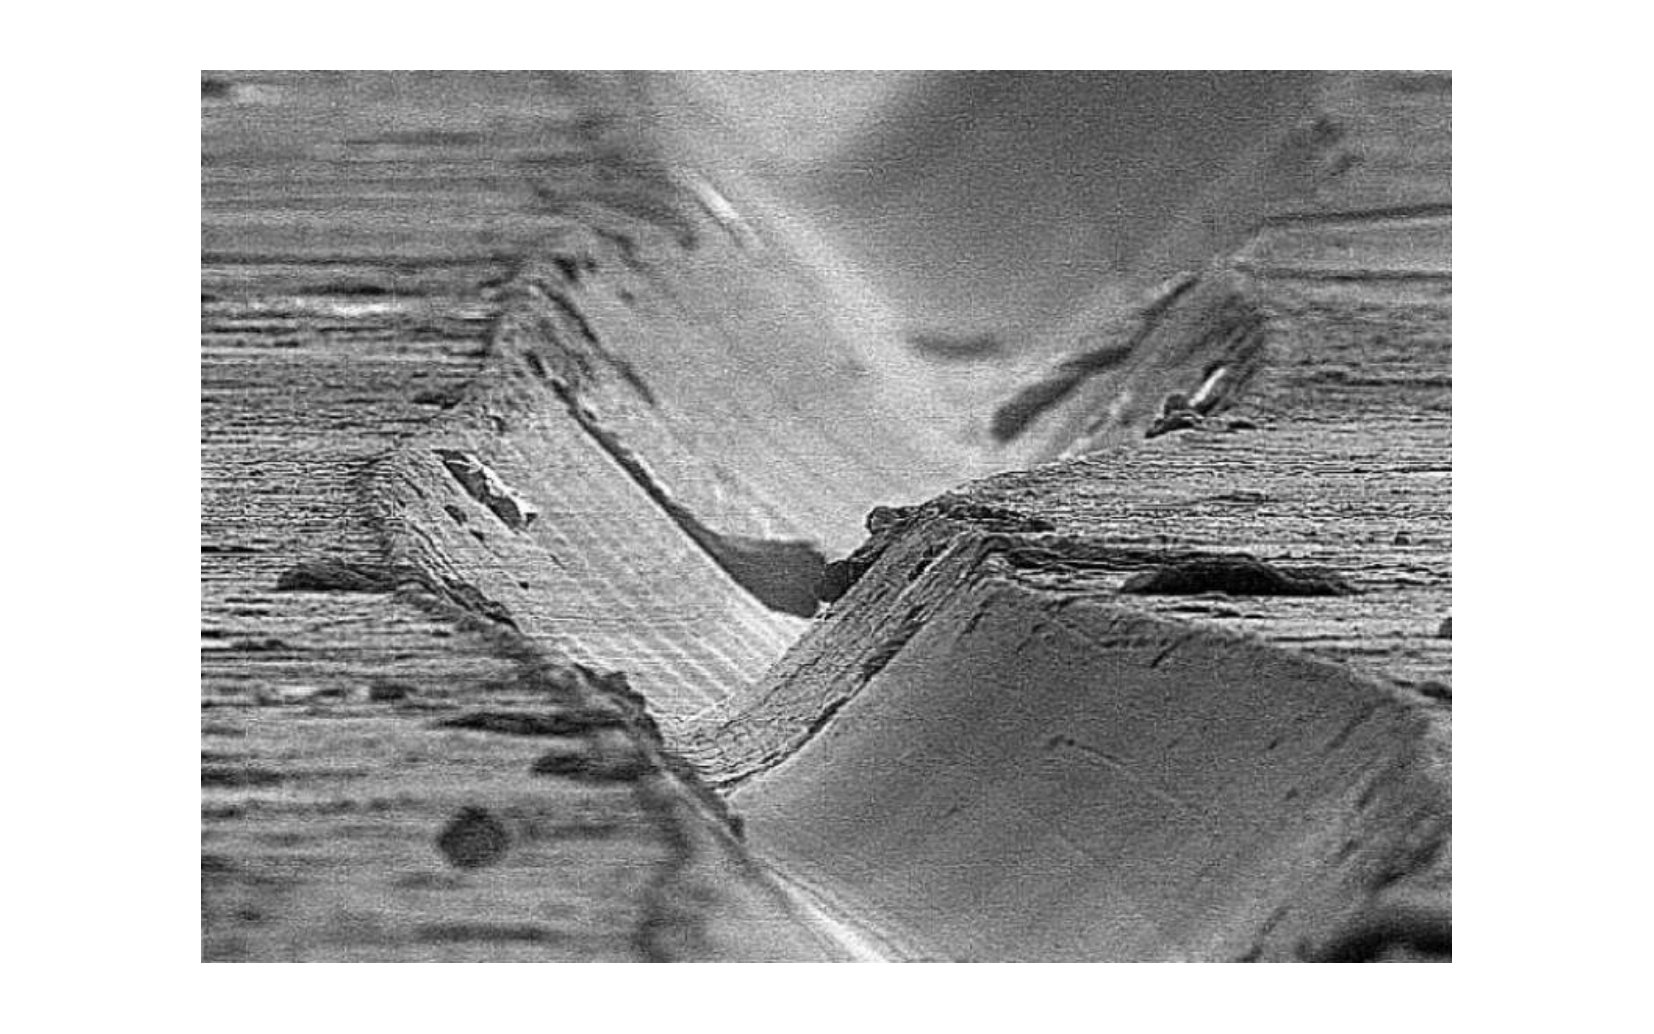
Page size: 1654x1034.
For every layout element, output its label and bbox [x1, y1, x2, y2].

picture [201, 70, 1452, 963]
